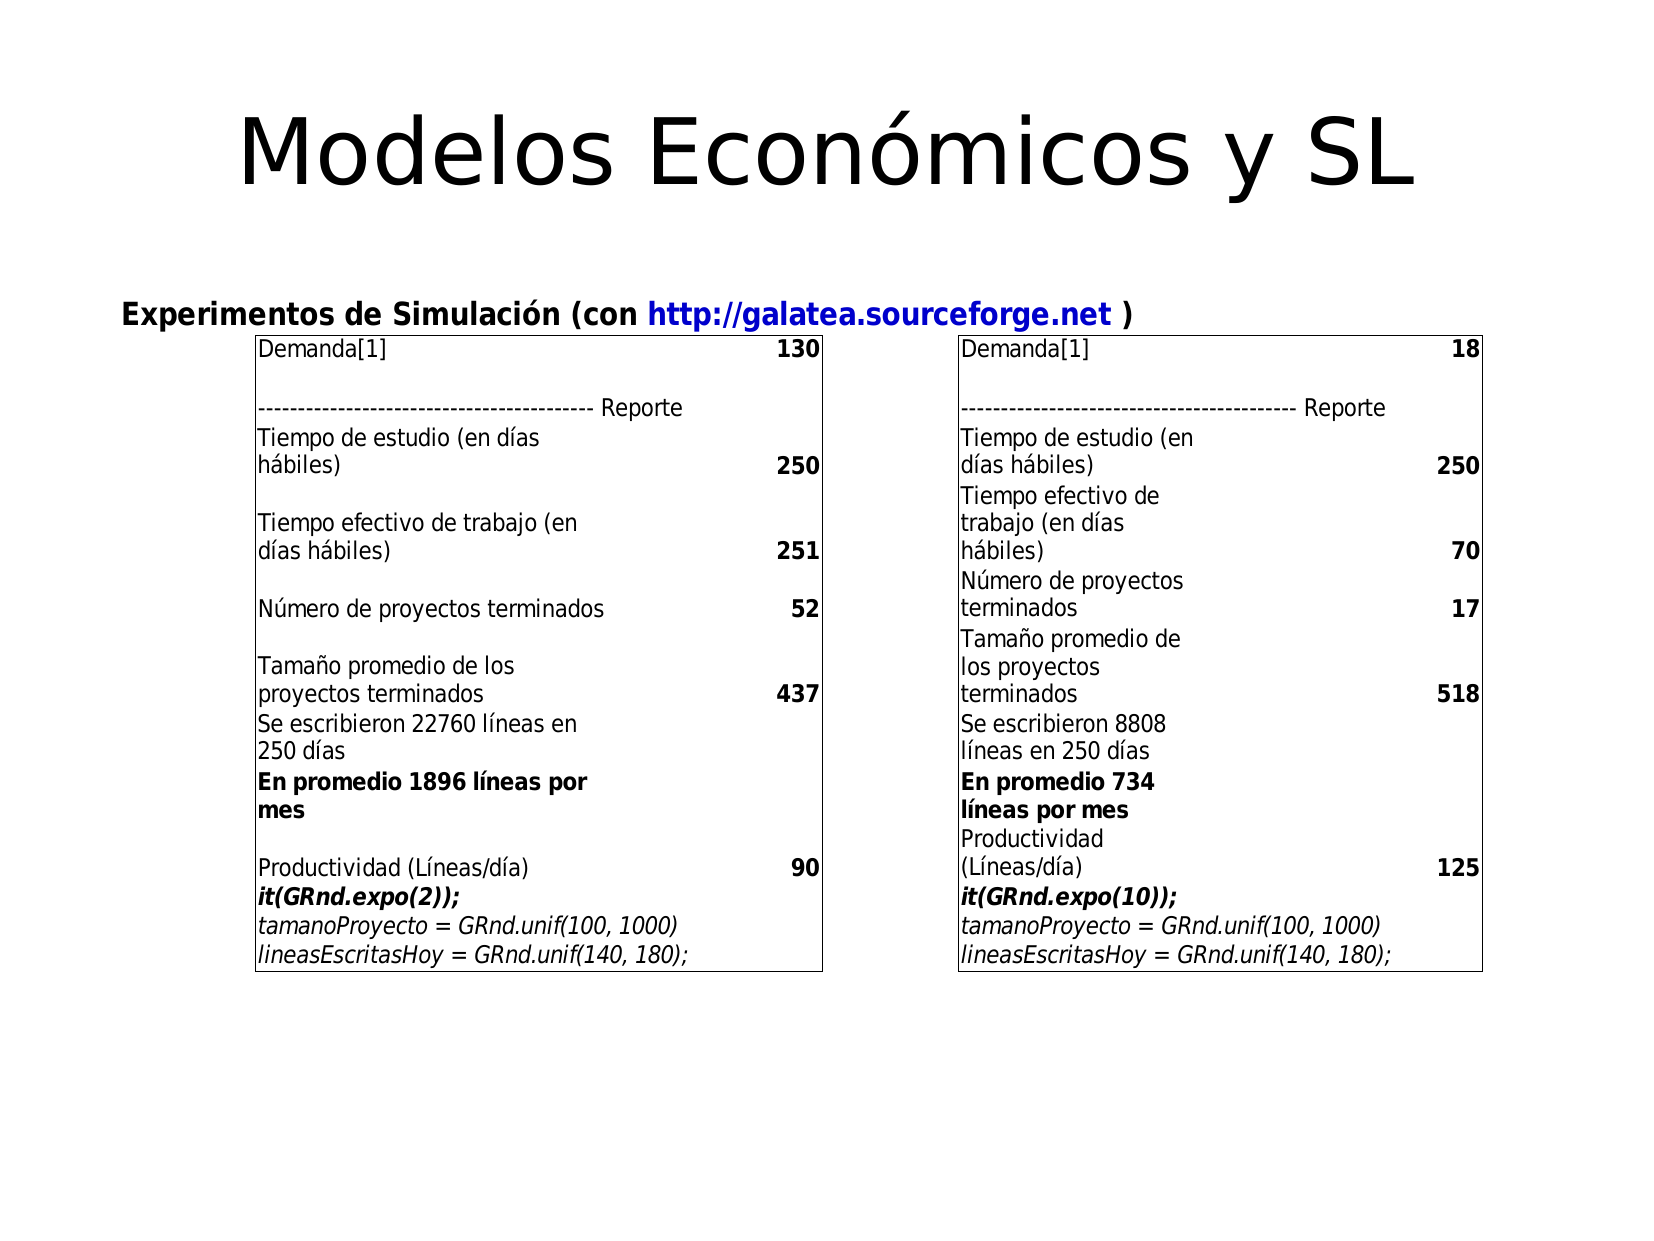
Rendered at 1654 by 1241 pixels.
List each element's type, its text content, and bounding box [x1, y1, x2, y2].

title Modelos Económicos y SL [82, 49, 1571, 257]
chart [119, 295, 1622, 975]
